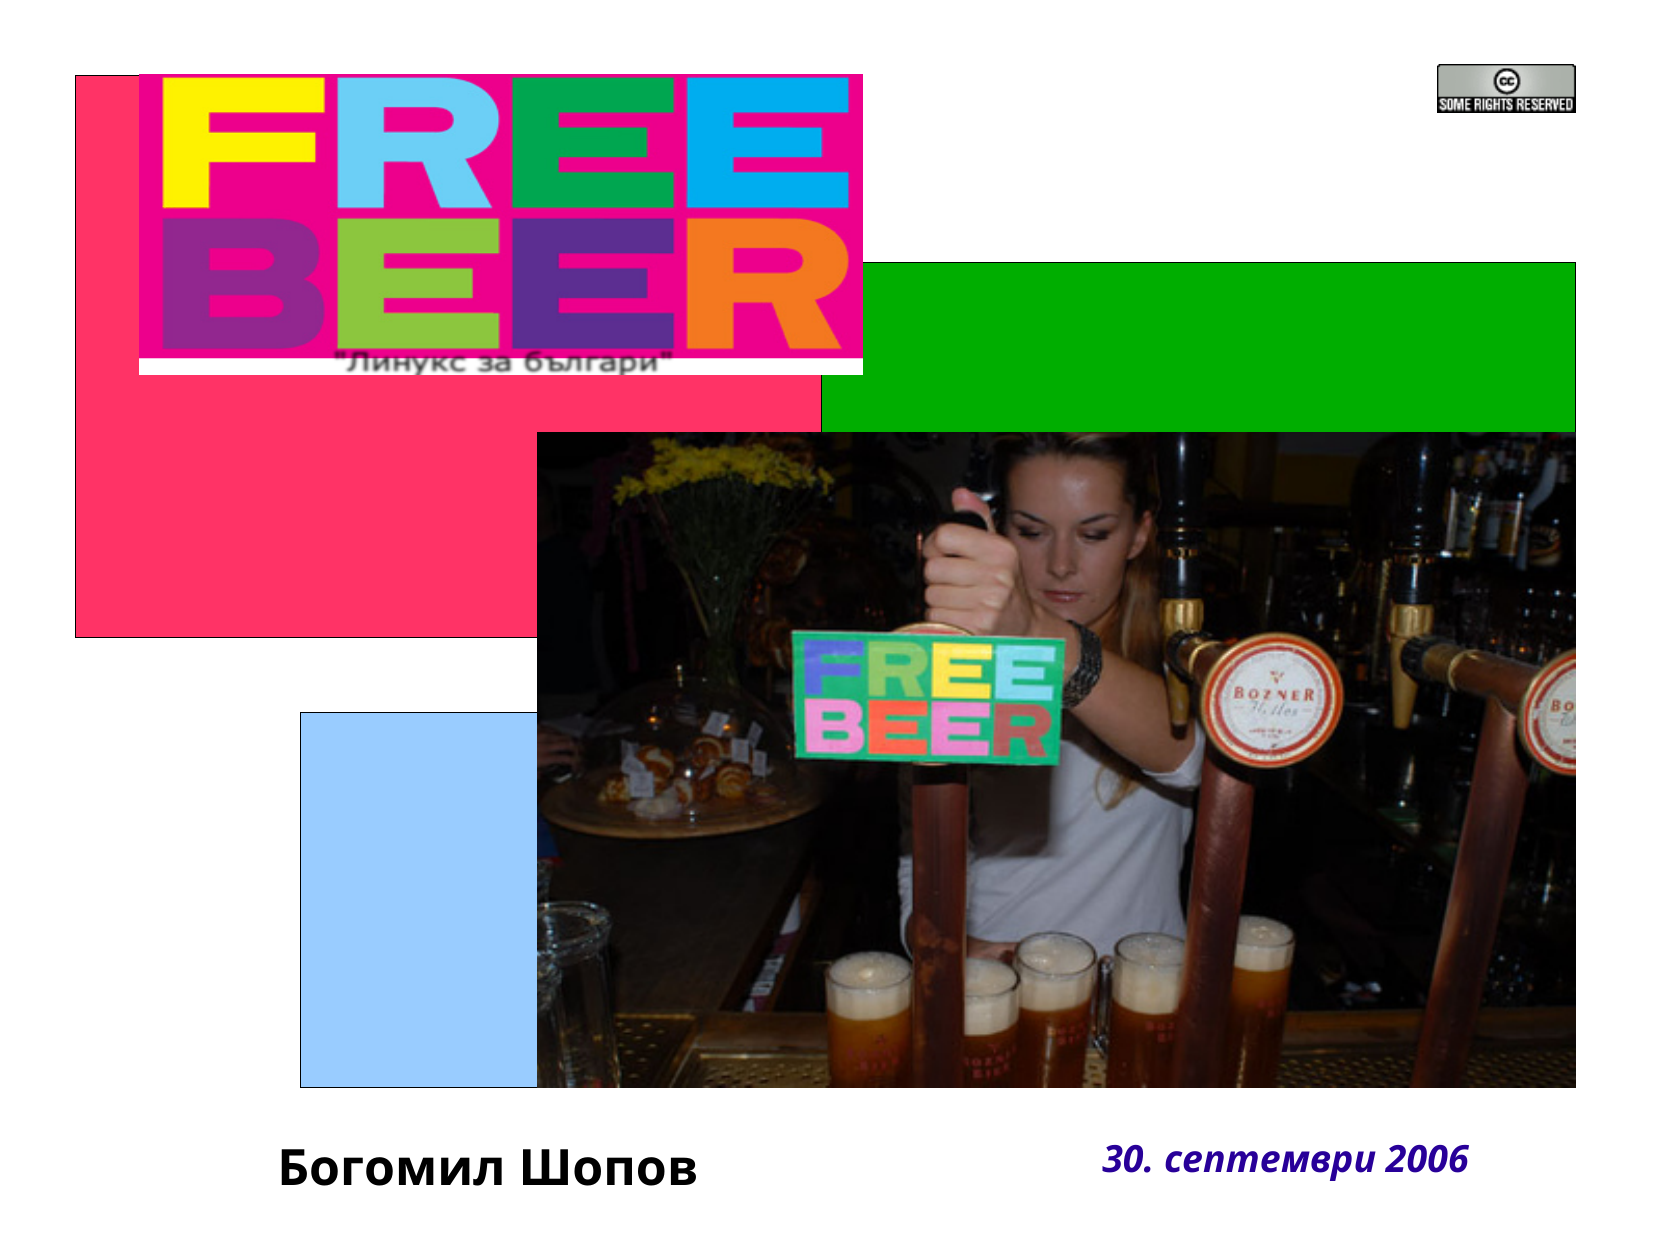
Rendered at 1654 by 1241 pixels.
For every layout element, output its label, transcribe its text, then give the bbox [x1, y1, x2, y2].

picture [139, 74, 863, 376]
text_box [75, 75, 1576, 638]
text_box Богомил Шопов [262, 1124, 754, 1201]
picture [1437, 64, 1576, 113]
text_box [300, 712, 537, 1088]
text_box 30. септември 2006 [1087, 1125, 1502, 1186]
picture [537, 432, 1576, 1088]
